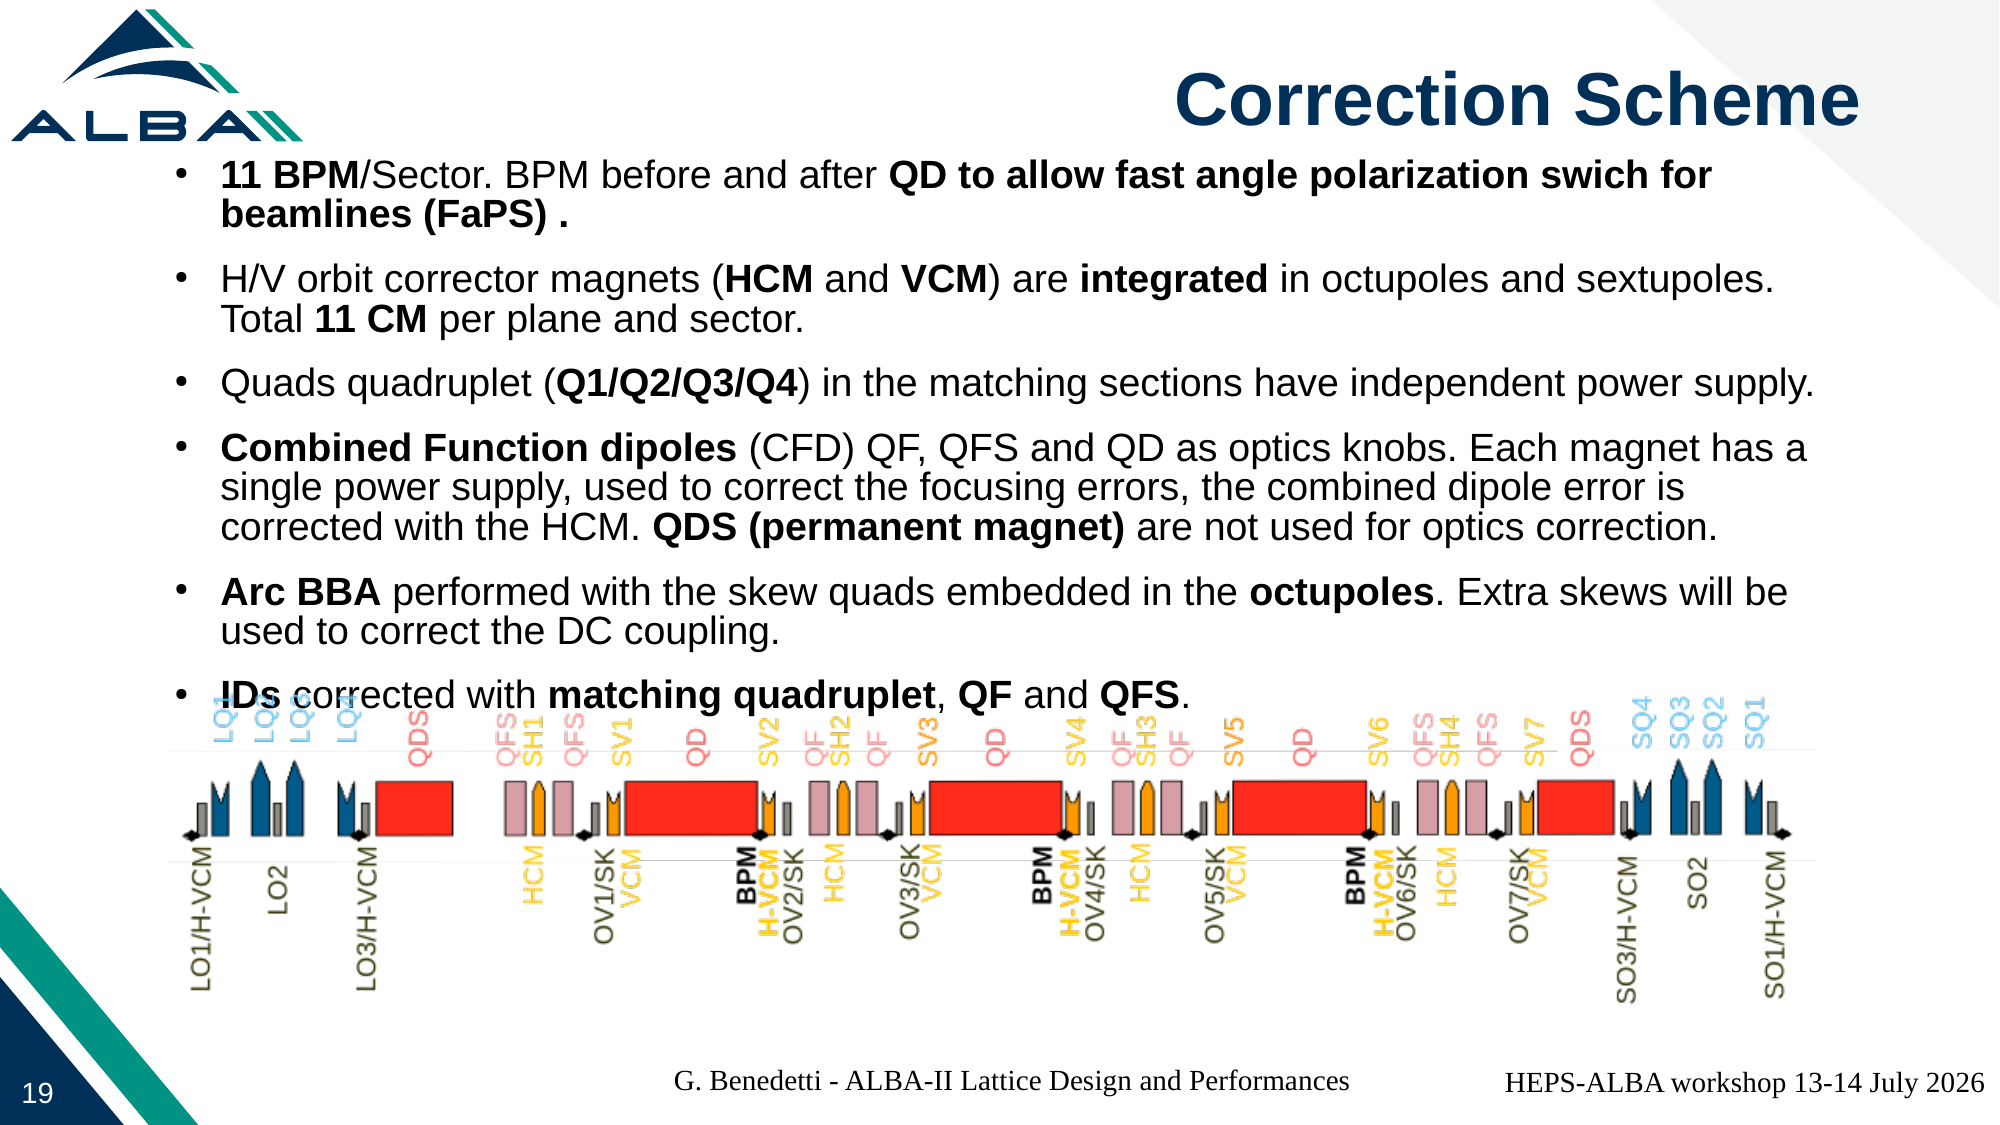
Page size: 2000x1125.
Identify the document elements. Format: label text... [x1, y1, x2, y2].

title Correction Scheme [410, 33, 1862, 165]
list 11 BPM/Sector. BPM before and after QD to allow fast angle polarization swich for beamlines (FaPS) . H/V orbit corrector magnets (HCM and VCM) are integrated in octupoles and sextupoles. Total 11 CM per plane and sector. Quads quadruplet (Q1/Q2/Q3/Q4) in the matching sections have independent power supply. Combined Function dipoles (CFD) QF, QFS and QD as optics knobs. Each magnet has a single power supply, used to correct the focusing errors, the combined dipole error is corrected with the HCM. QDS (permanent magnet) are not used for optics correction. Arc BBA performed with the skew quads embedded in the octupoles. Extra skews will be used to correct the DC coupling. IDs corrected with matching quadruplet, QF and QFS. [159, 157, 1848, 721]
picture [169, 678, 1816, 1021]
